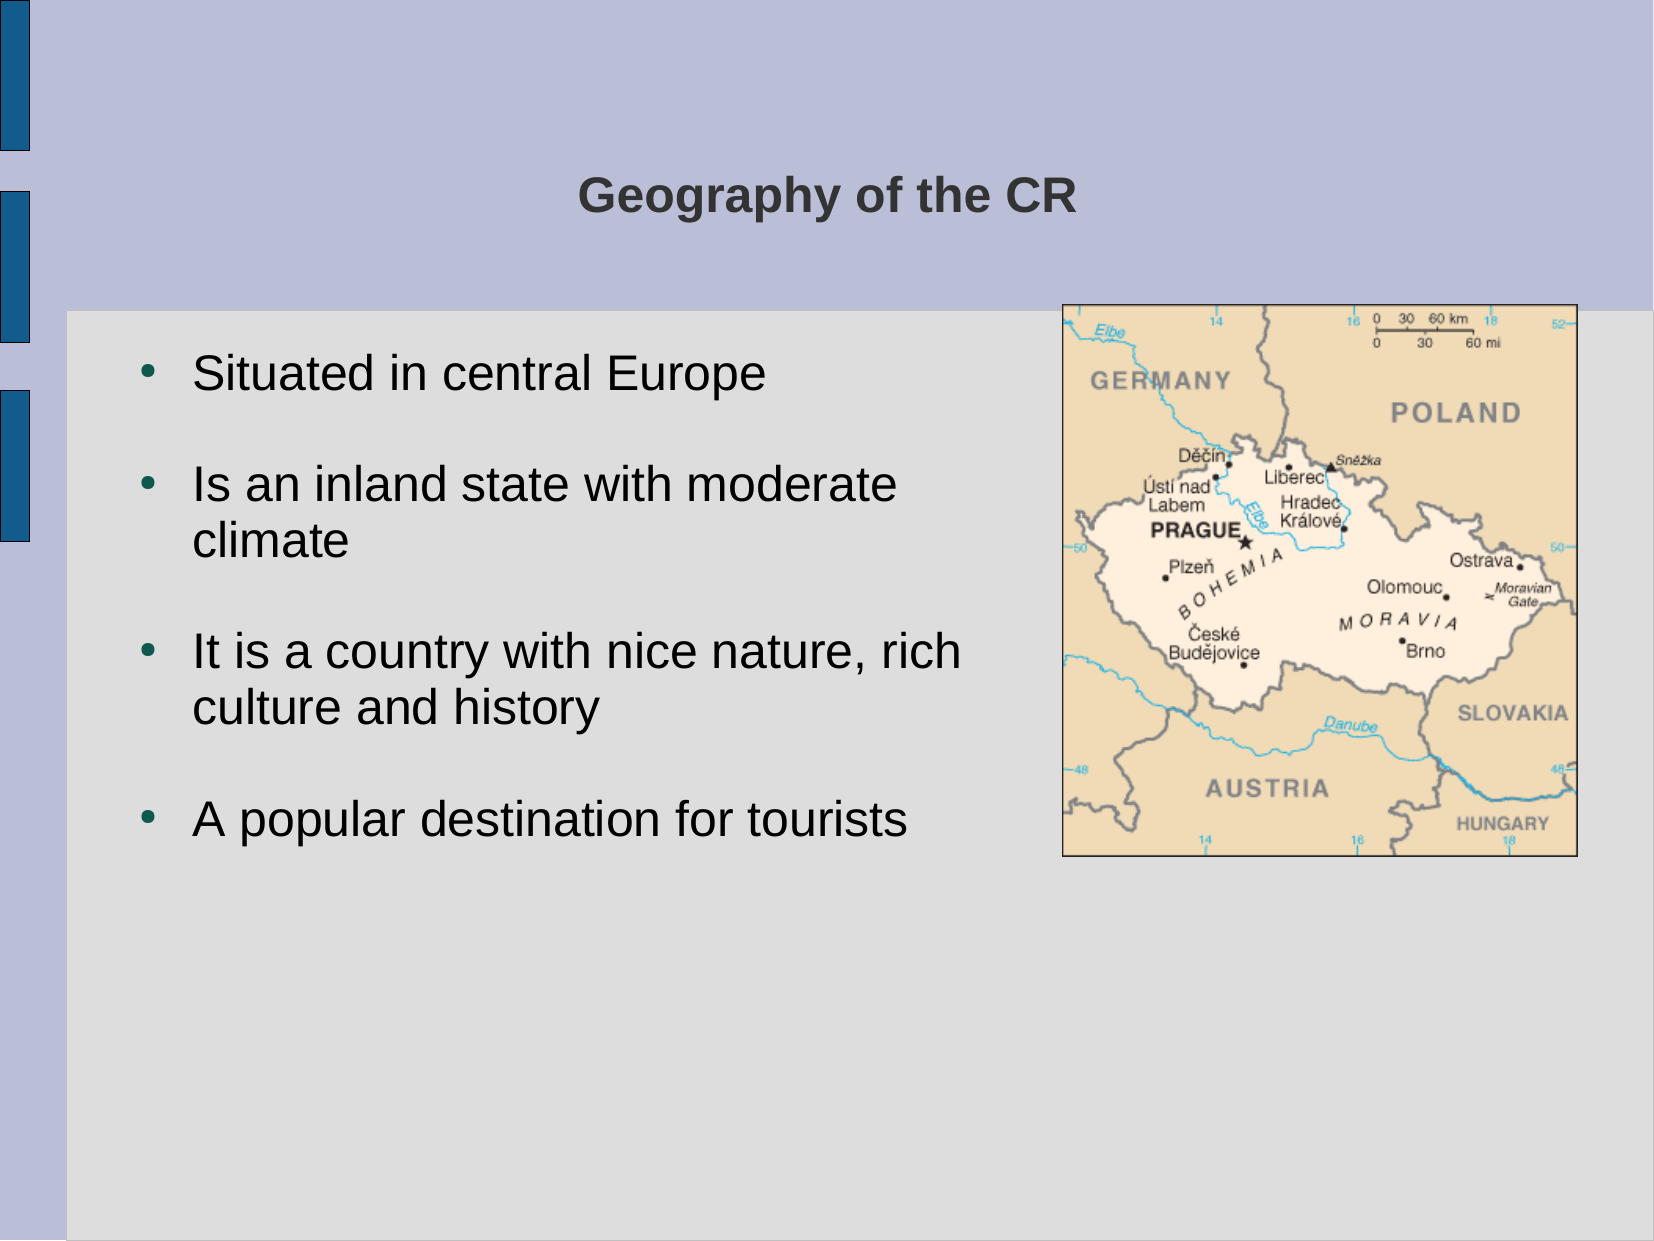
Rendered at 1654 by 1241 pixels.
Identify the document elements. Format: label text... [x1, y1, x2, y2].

picture [1062, 304, 1578, 857]
list Situated in central Europe Is an inland state with moderate climate It is a country with nice nature, rich culture and history A popular destination for tourists [121, 344, 1063, 1127]
title Geography of the CR [121, 91, 1534, 299]
